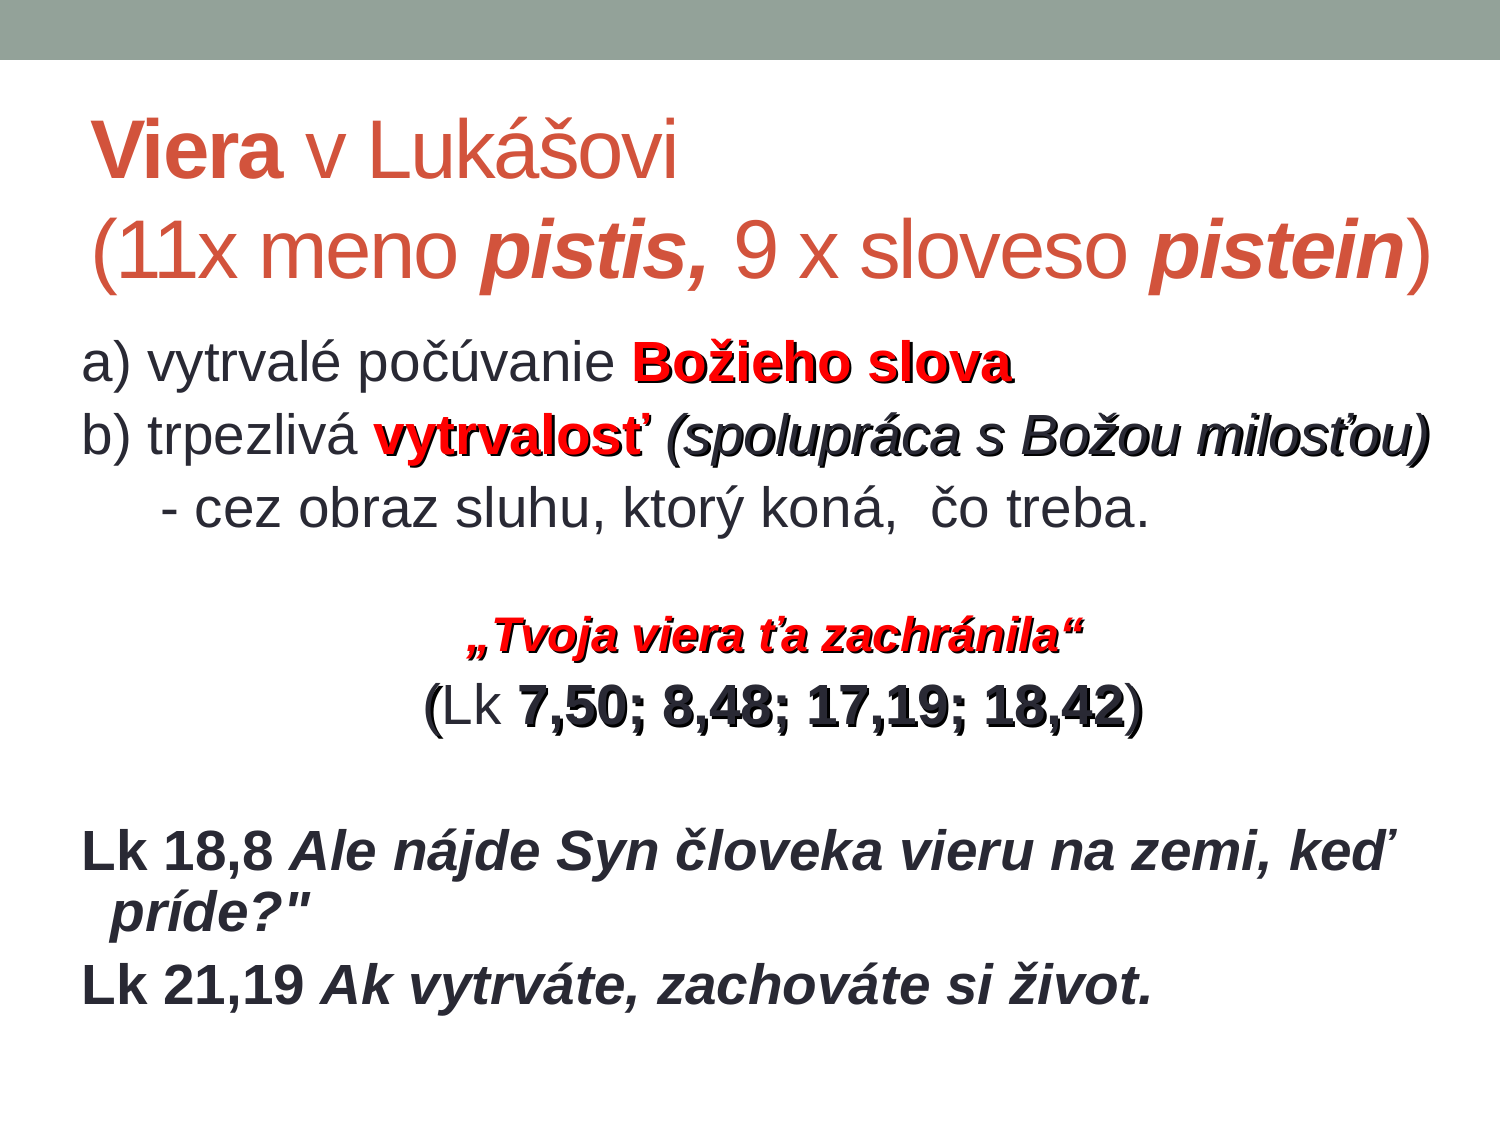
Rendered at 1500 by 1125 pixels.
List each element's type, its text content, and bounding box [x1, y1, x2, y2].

list a) vytrvalé počúvanie Božieho slova b) trpezlivá vytrvalosť (spolupráca s Božou milosťou) - cez obraz sluhu, ktorý koná, čo treba. „Tvoja viera ťa zachránila“ (Lk 7,50; 8,48; 17,19; 18,42) Lk 18,8 Ale nájde Syn človeka vieru na zemi, keď príde?" Lk 21,19 Ak vytrváte, zachováte si život. [37, 324, 1500, 1025]
title Viera v Lukášovi (11x meno pistis, 9 x sloveso pistein) [75, 87, 1483, 251]
